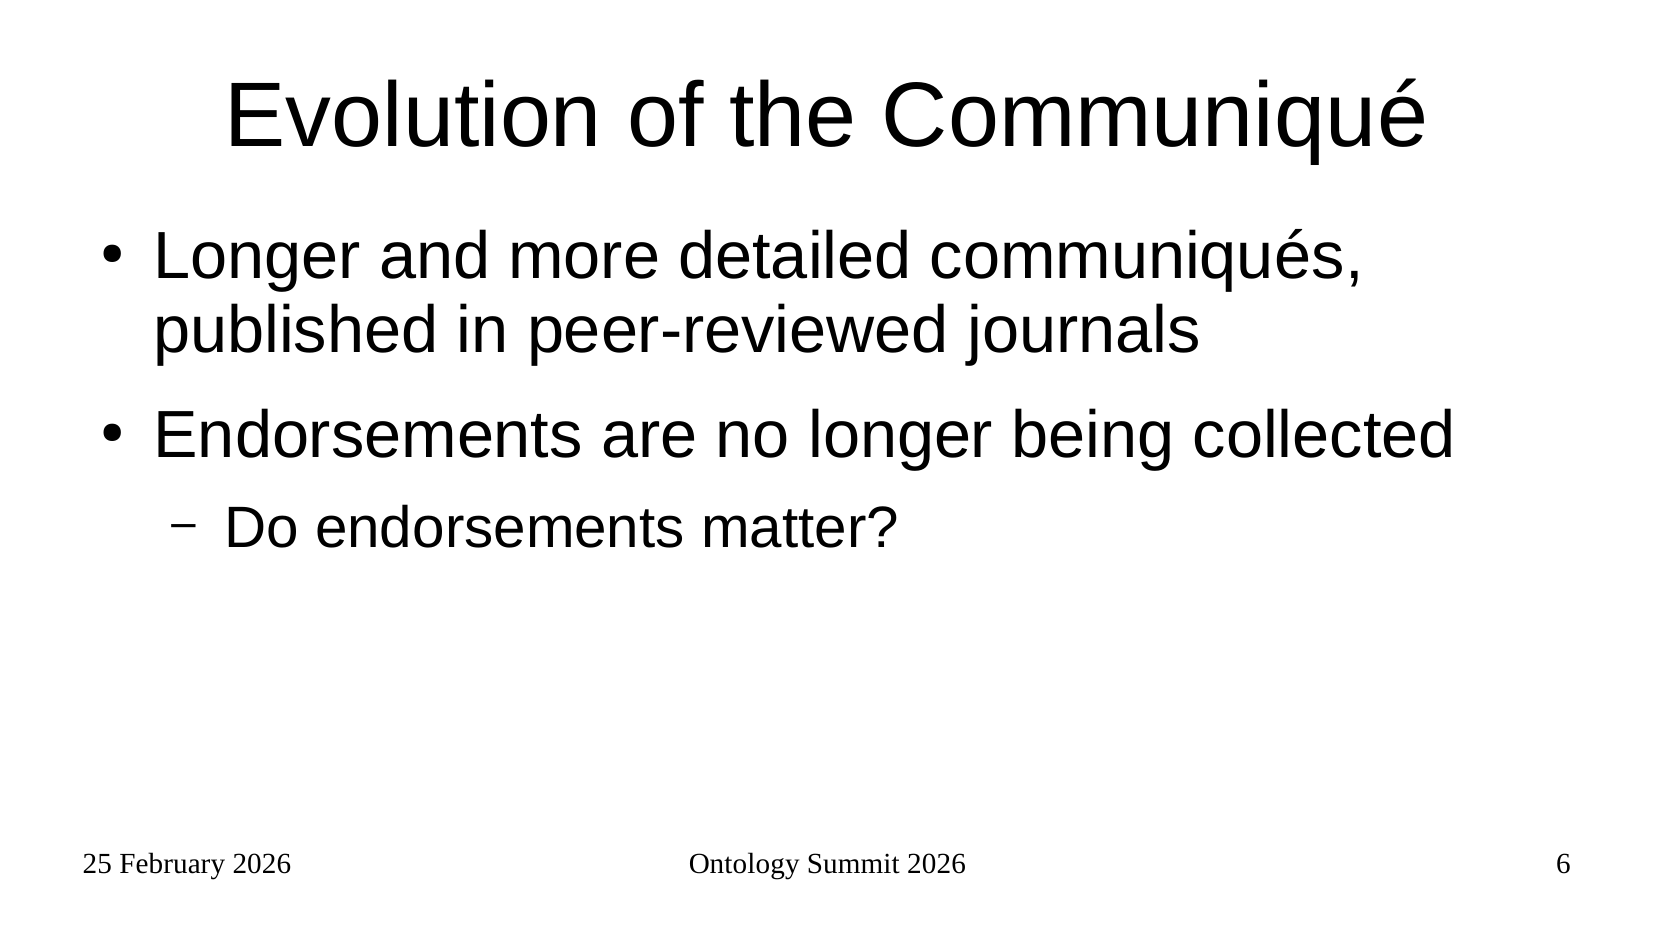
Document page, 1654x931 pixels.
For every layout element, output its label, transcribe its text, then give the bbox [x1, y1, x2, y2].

list Longer and more detailed communiqués, published in peer-reviewed journals Endorsements are no longer being collected Do endorsements matter? [82, 217, 1571, 758]
title Evolution of the Communiqué [82, 37, 1571, 193]
